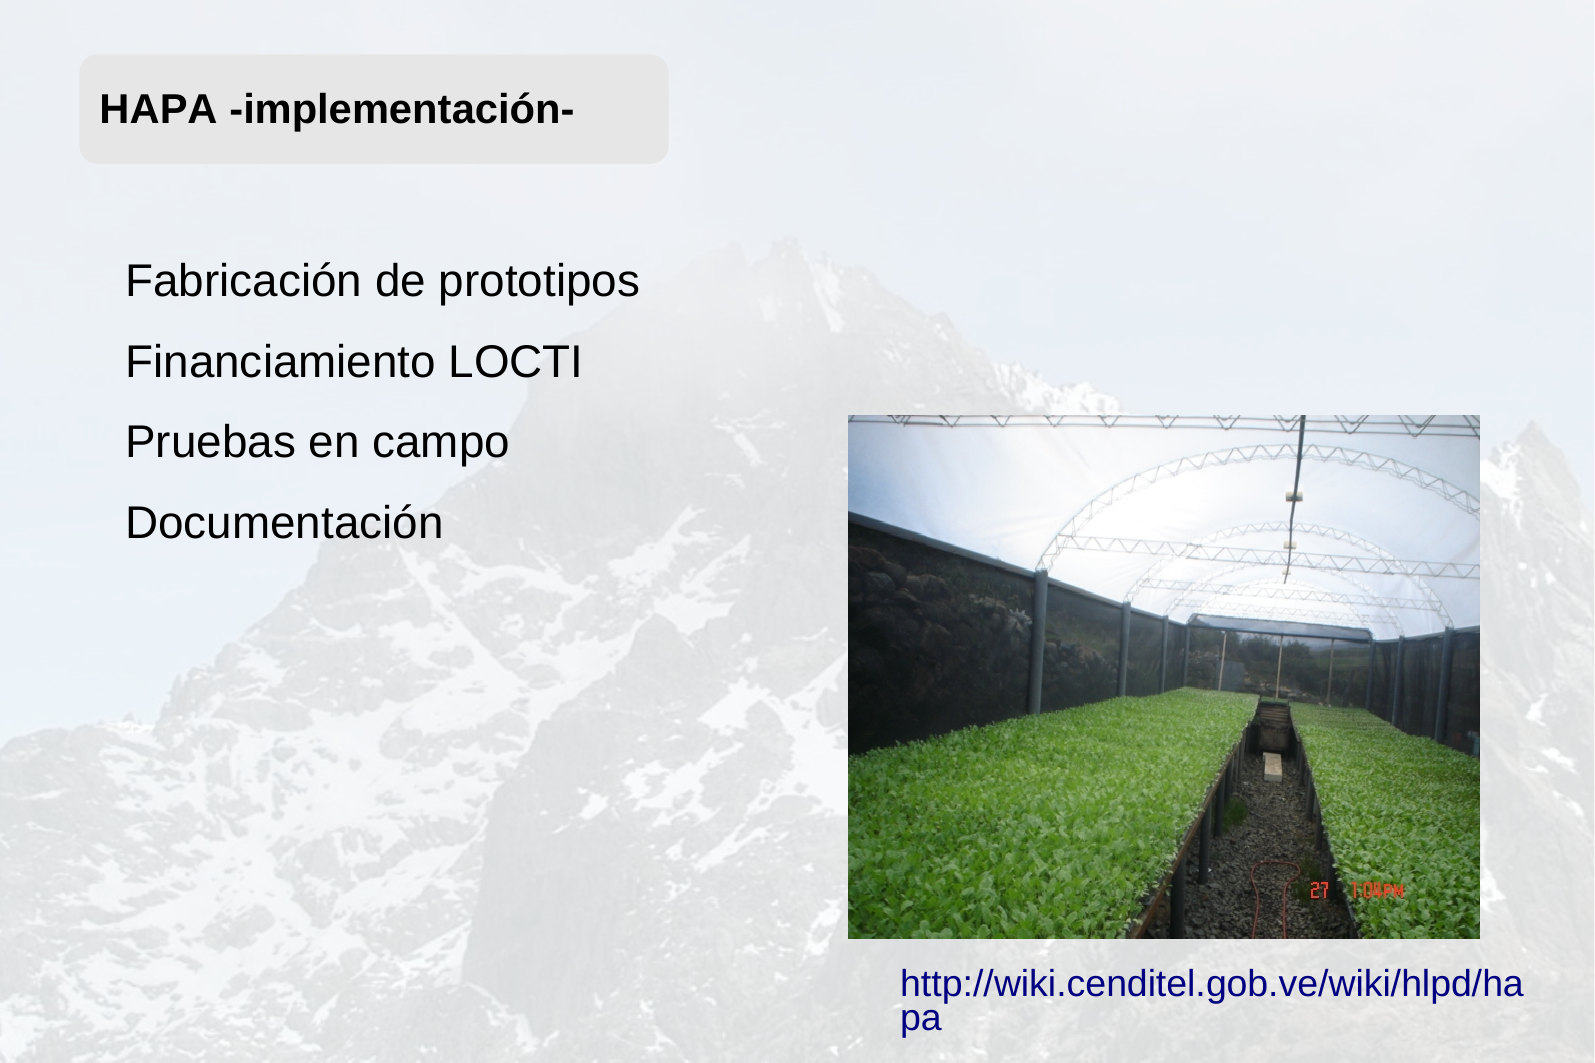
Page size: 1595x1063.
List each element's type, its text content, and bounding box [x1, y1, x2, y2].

list Fabricación de prototipos Financiamiento LOCTI Pruebas en campo Documentación [125, 254, 1109, 833]
text_box HAPA -implementación- [79, 54, 669, 164]
picture [848, 415, 1480, 939]
text_box http://wiki.cenditel.gob.ve/wiki/hlpd/hapa [885, 955, 1545, 1063]
